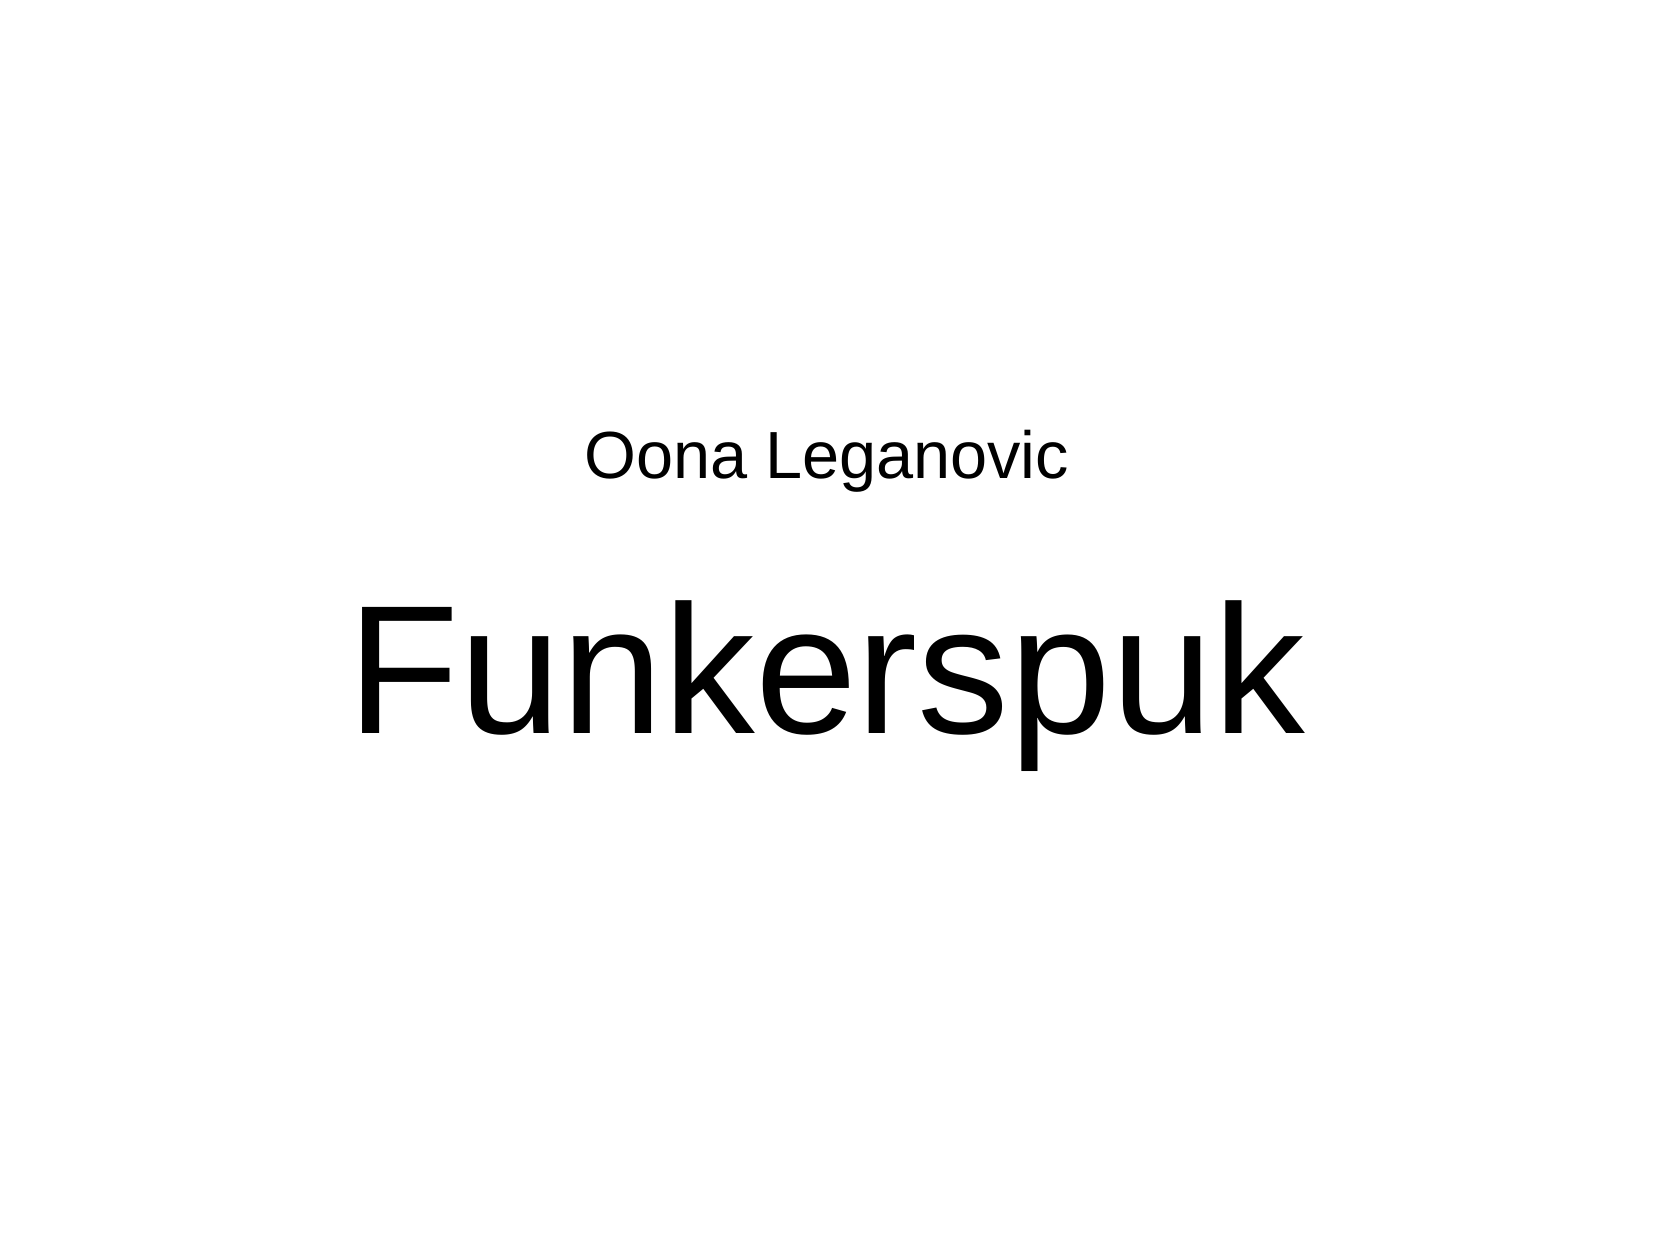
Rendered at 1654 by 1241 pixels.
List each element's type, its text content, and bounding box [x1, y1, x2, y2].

subtitle Oona Leganovic Funkerspuk [82, 88, 1571, 1102]
